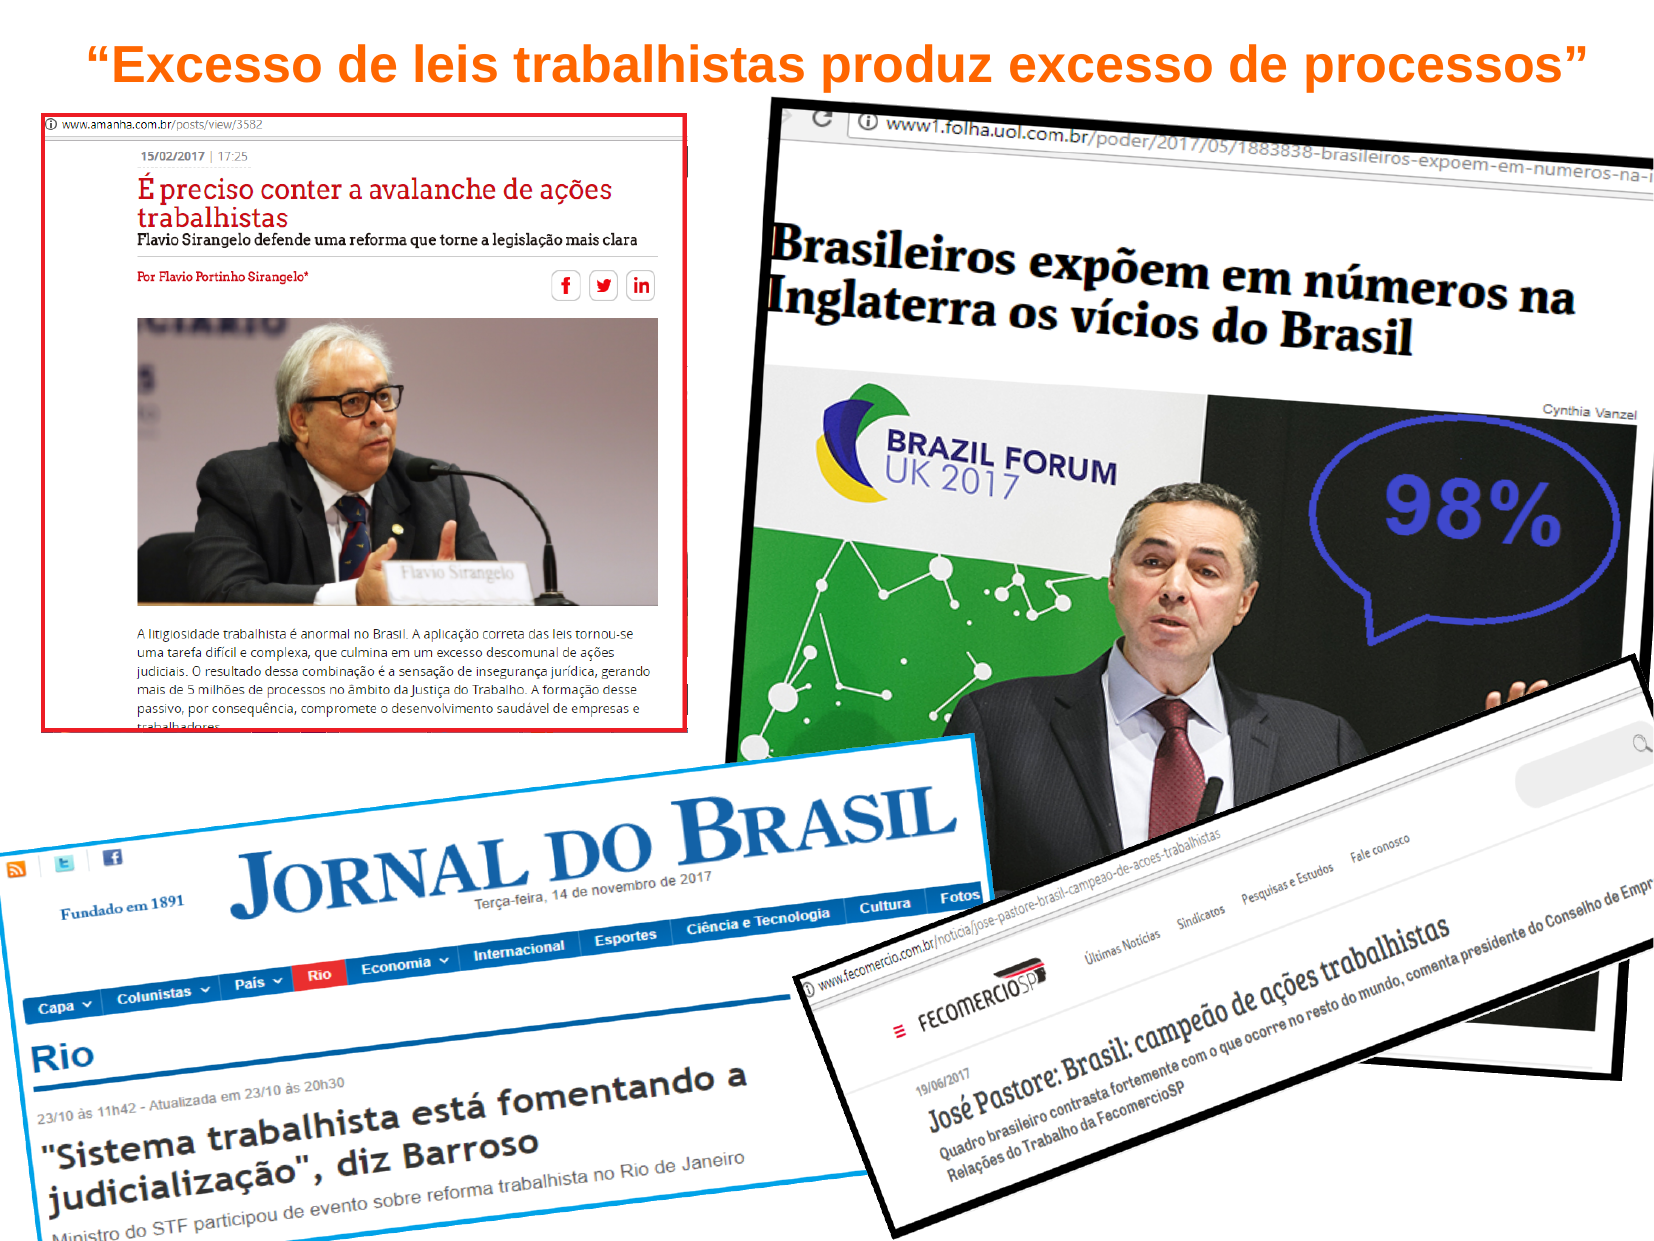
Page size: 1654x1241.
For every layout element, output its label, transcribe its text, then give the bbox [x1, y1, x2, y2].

text_box “Excesso de leis trabalhistas produz excesso de processos” [70, 22, 1607, 101]
picture [0, 95, 1654, 1241]
picture [41, 113, 688, 733]
